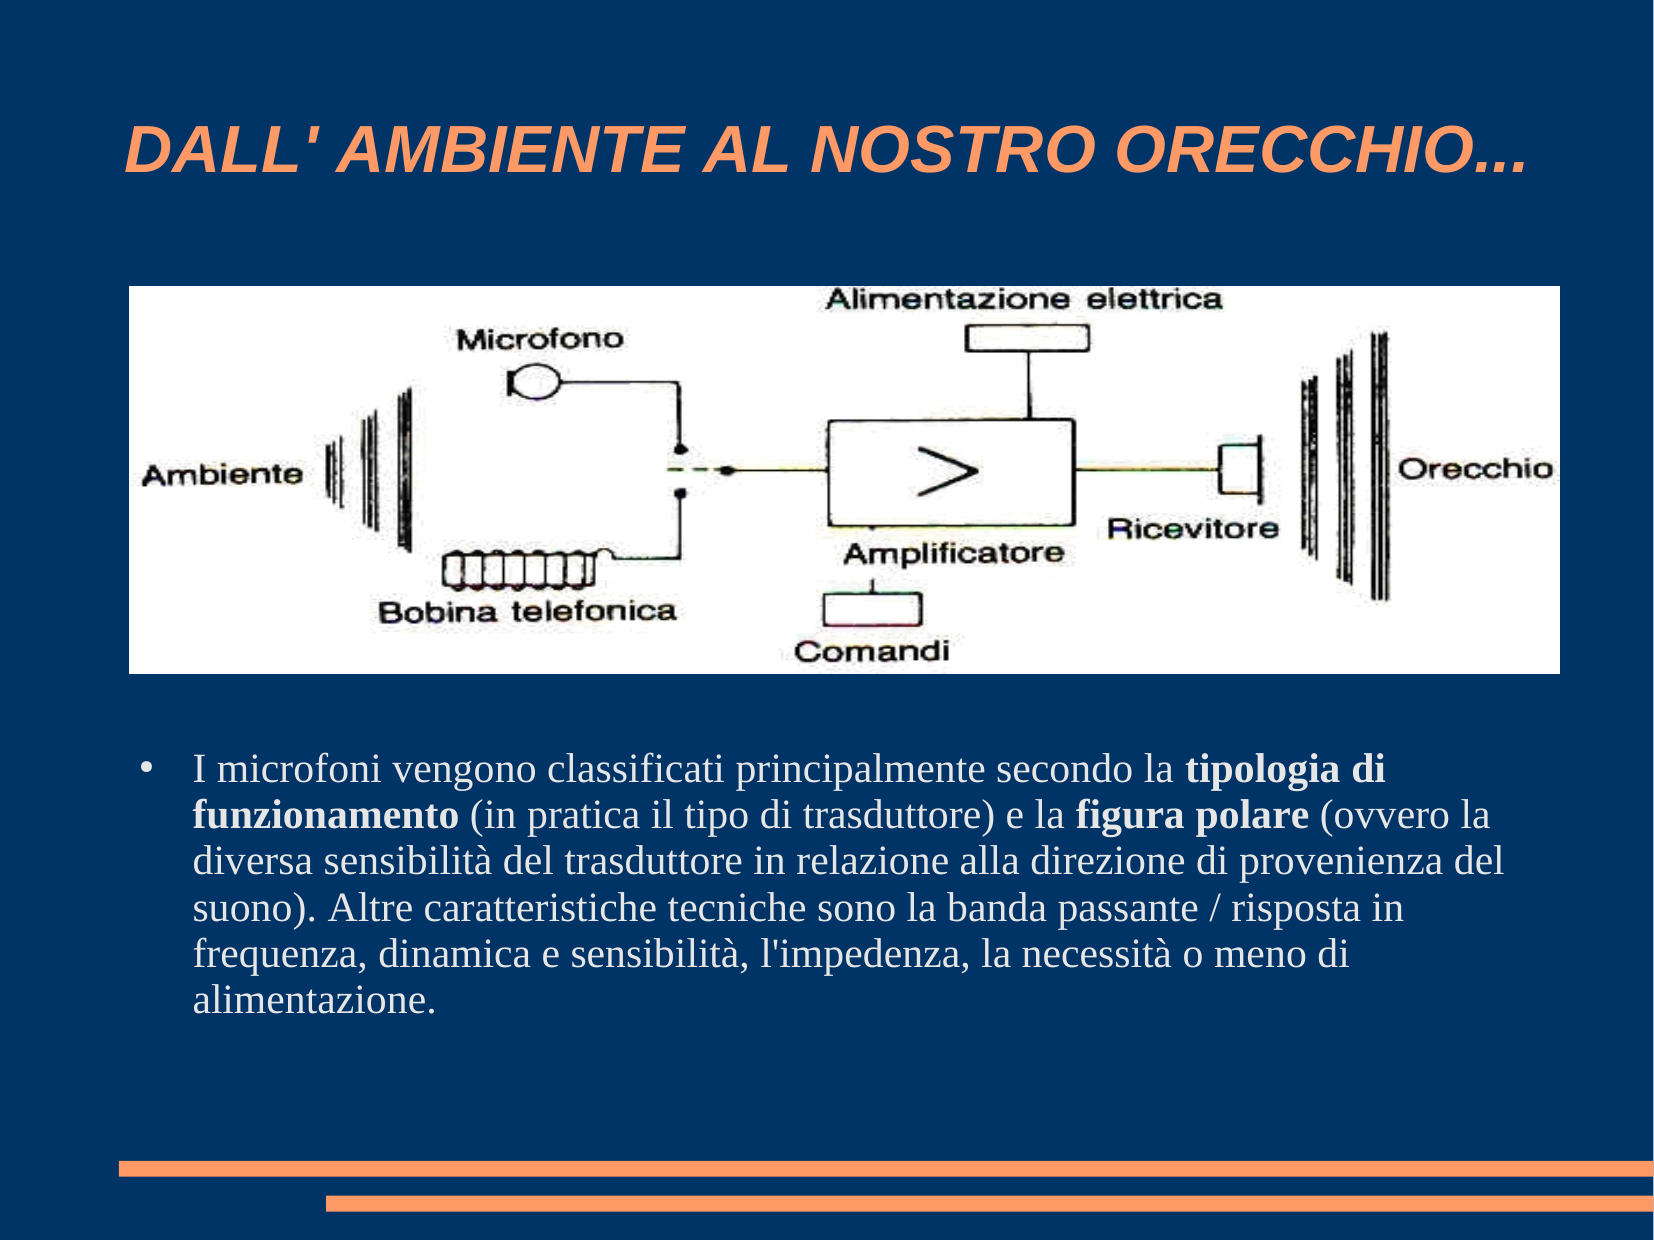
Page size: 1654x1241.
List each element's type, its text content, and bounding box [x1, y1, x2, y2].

title DALL' AMBIENTE AL NOSTRO ORECCHIO... [121, 46, 1534, 254]
picture [129, 286, 1560, 674]
list I microfoni vengono classificati principalmente secondo la tipologia di funzionamento (in pratica il tipo di trasduttore) e la figura polare (ovvero la diversa sensibilità del trasduttore in relazione alla direzione di provenienza del suono). Altre caratteristiche tecniche sono la banda passante / risposta in frequenza, dinamica e sensibilità, l'impedenza, la necessità o meno di alimentazione. [121, 745, 1561, 1132]
